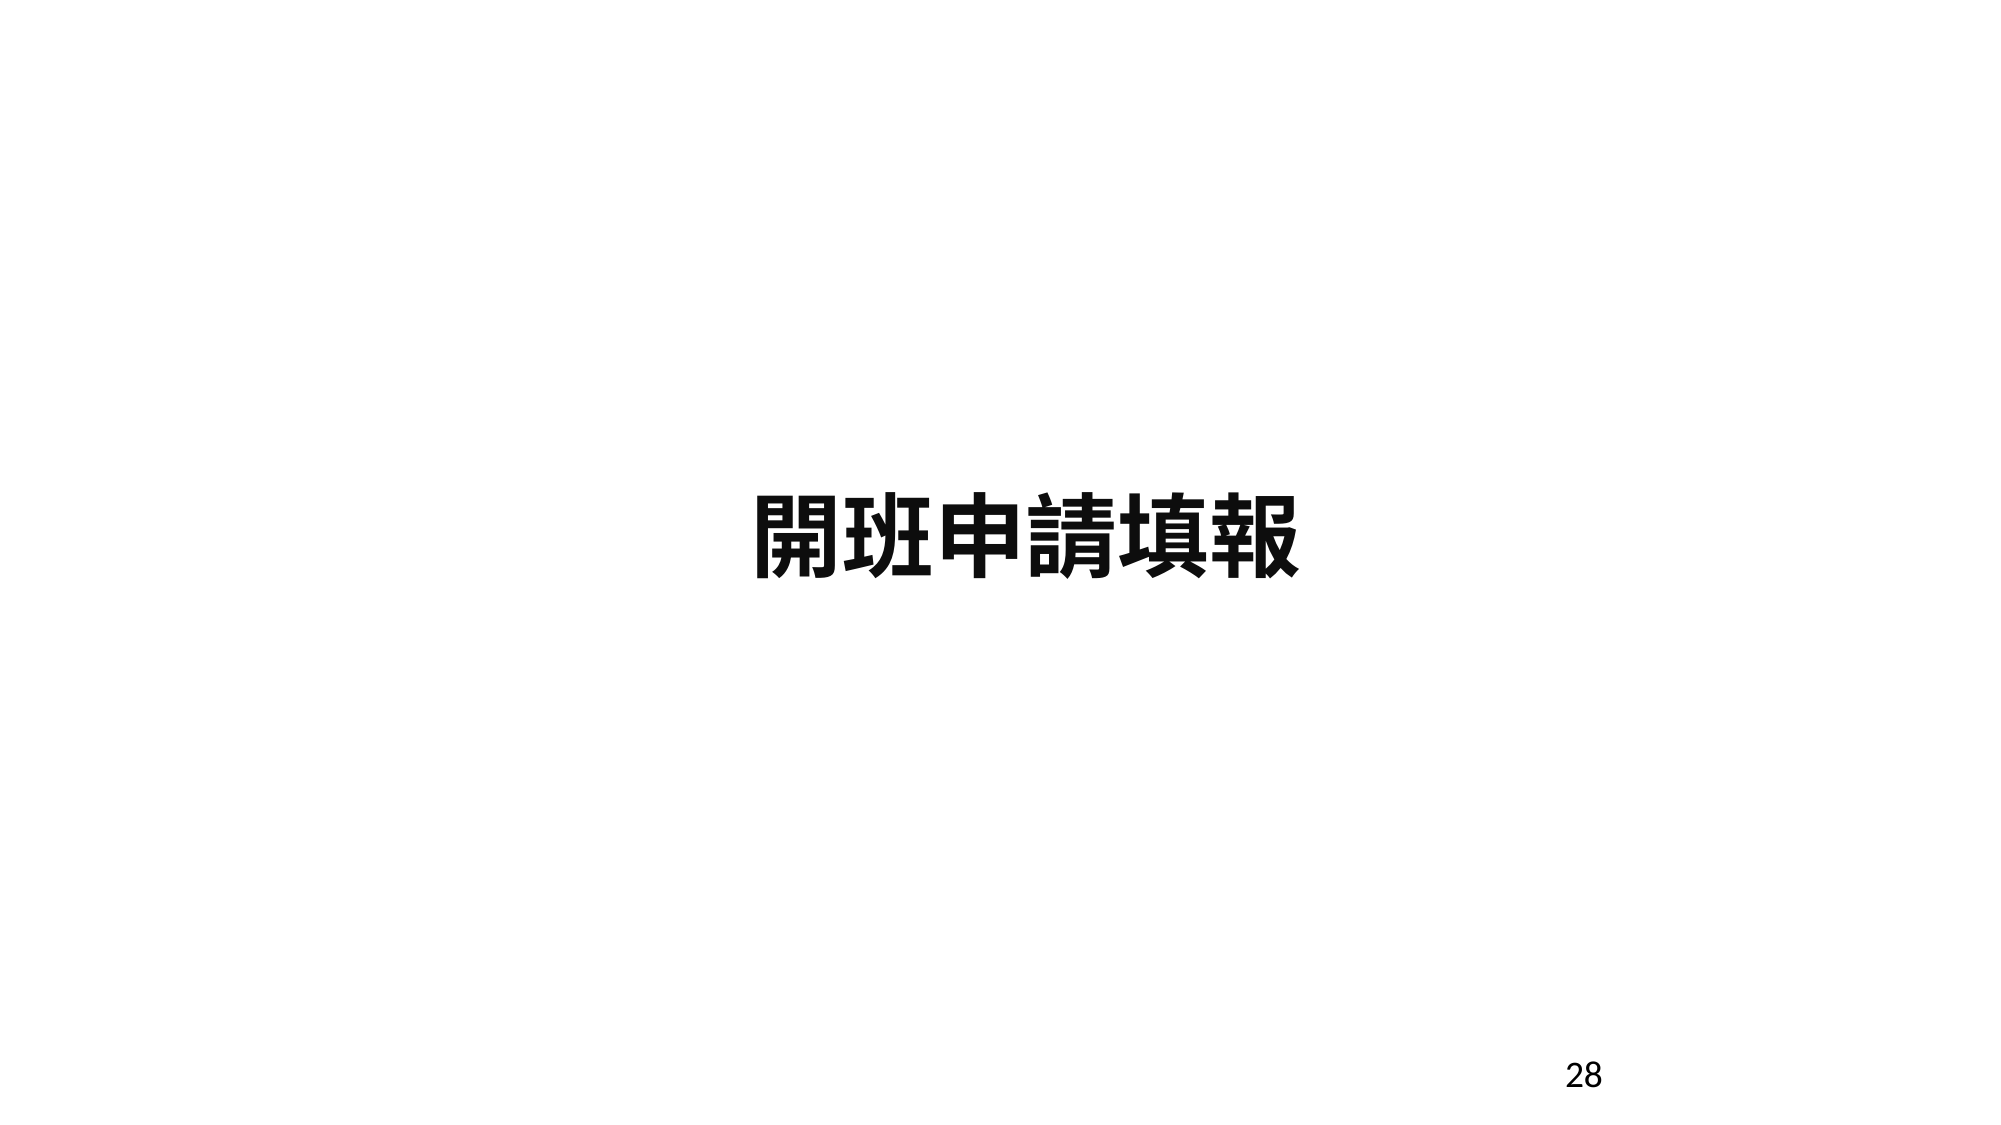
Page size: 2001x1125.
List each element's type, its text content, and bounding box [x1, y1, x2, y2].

text_box 開班申請填報 [736, 471, 1316, 596]
text_box [1550, 1042, 2000, 1103]
